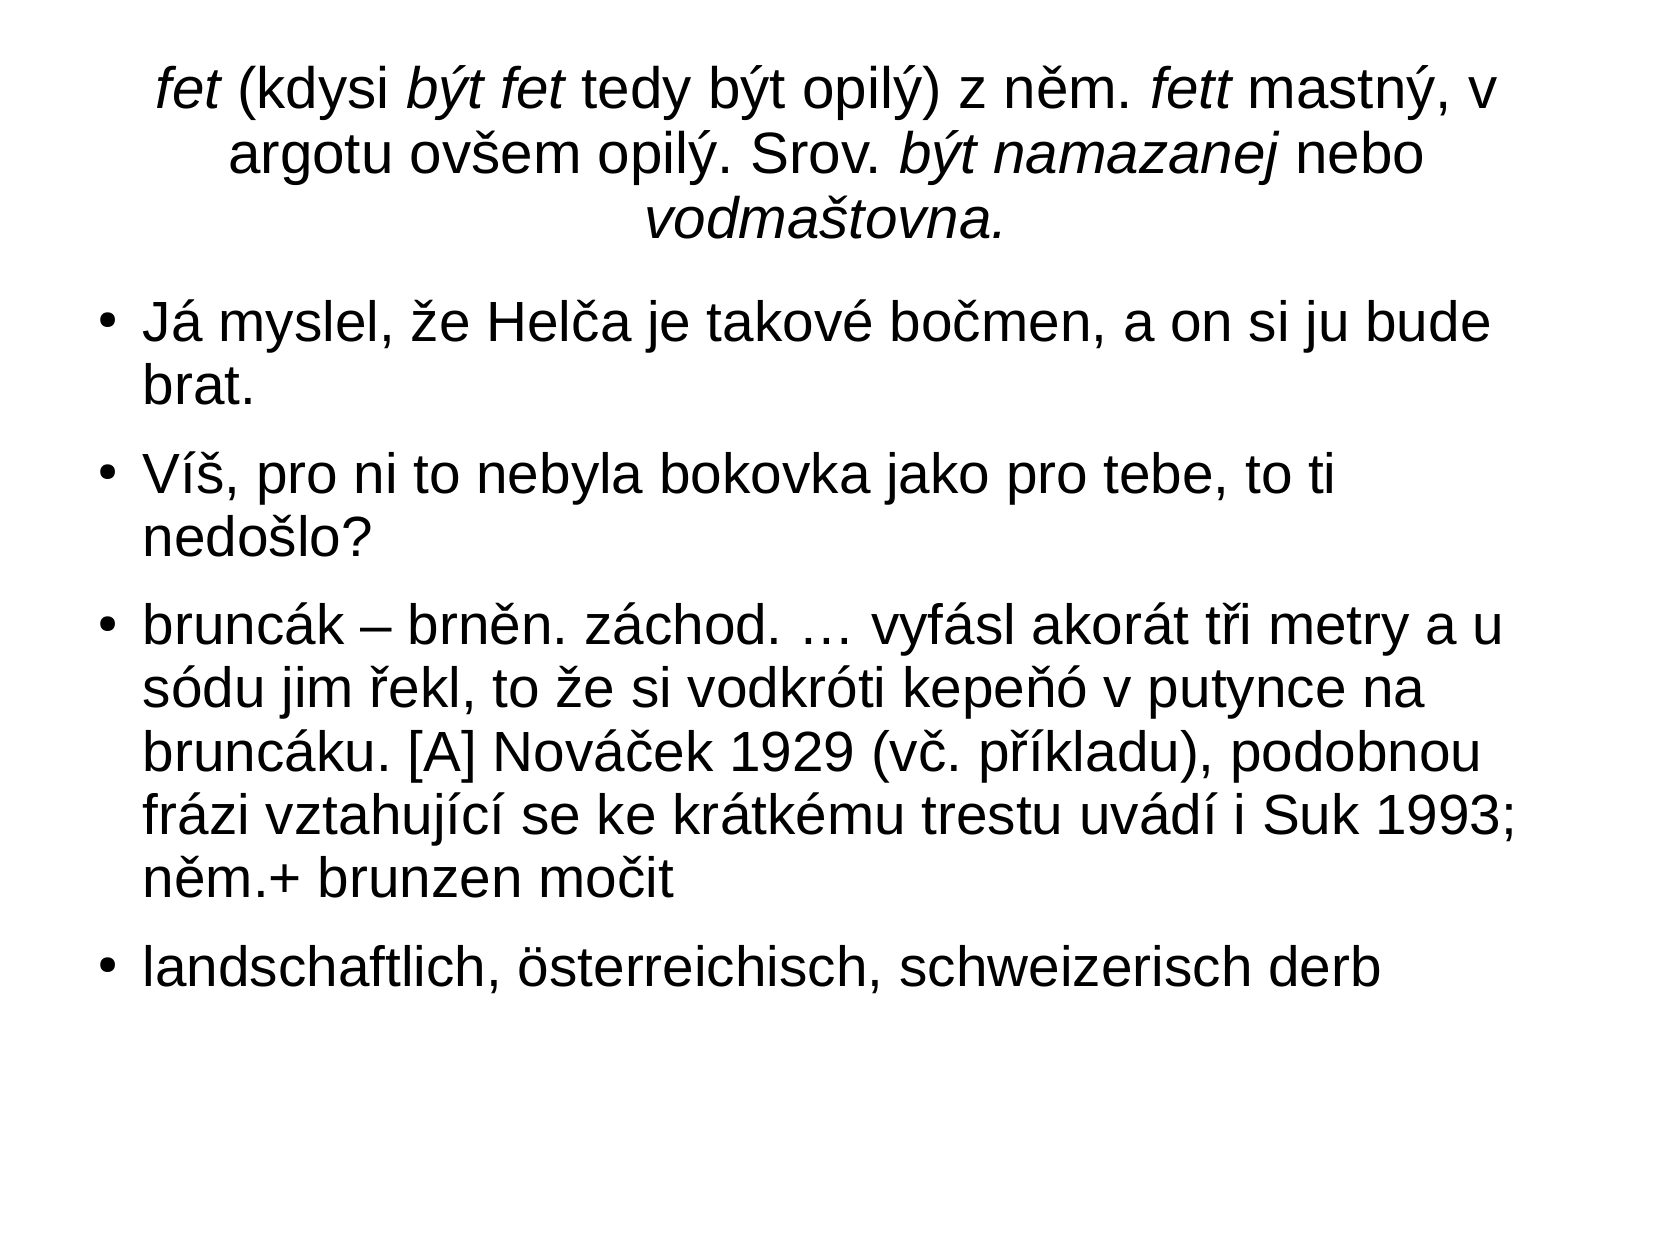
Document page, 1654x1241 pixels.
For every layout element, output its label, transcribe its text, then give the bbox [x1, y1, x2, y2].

title fet (kdysi být fet tedy být opilý) z něm. fett mastný, v argotu ovšem opilý. Srov. být namazanej nebo vodmaštovna. [82, 49, 1571, 257]
list Já myslel, že Helča je takové bočmen, a on si ju bude brat. Víš, pro ni to nebyla bokovka jako pro tebe, to ti nedošlo? bruncák – brněn. záchod. … vyfásl akorát tři metry a u sódu jim řekl, to že si vodkróti kepeňó v putynce na bruncáku. [A] Nováček 1929 (vč. příkladu), podobnou frázi vztahující se ke krátkému trestu uvádí i Suk 1993; něm.+ brunzen močit landschaftlich, österreichisch, schweizerisch derb [82, 290, 1571, 1010]
